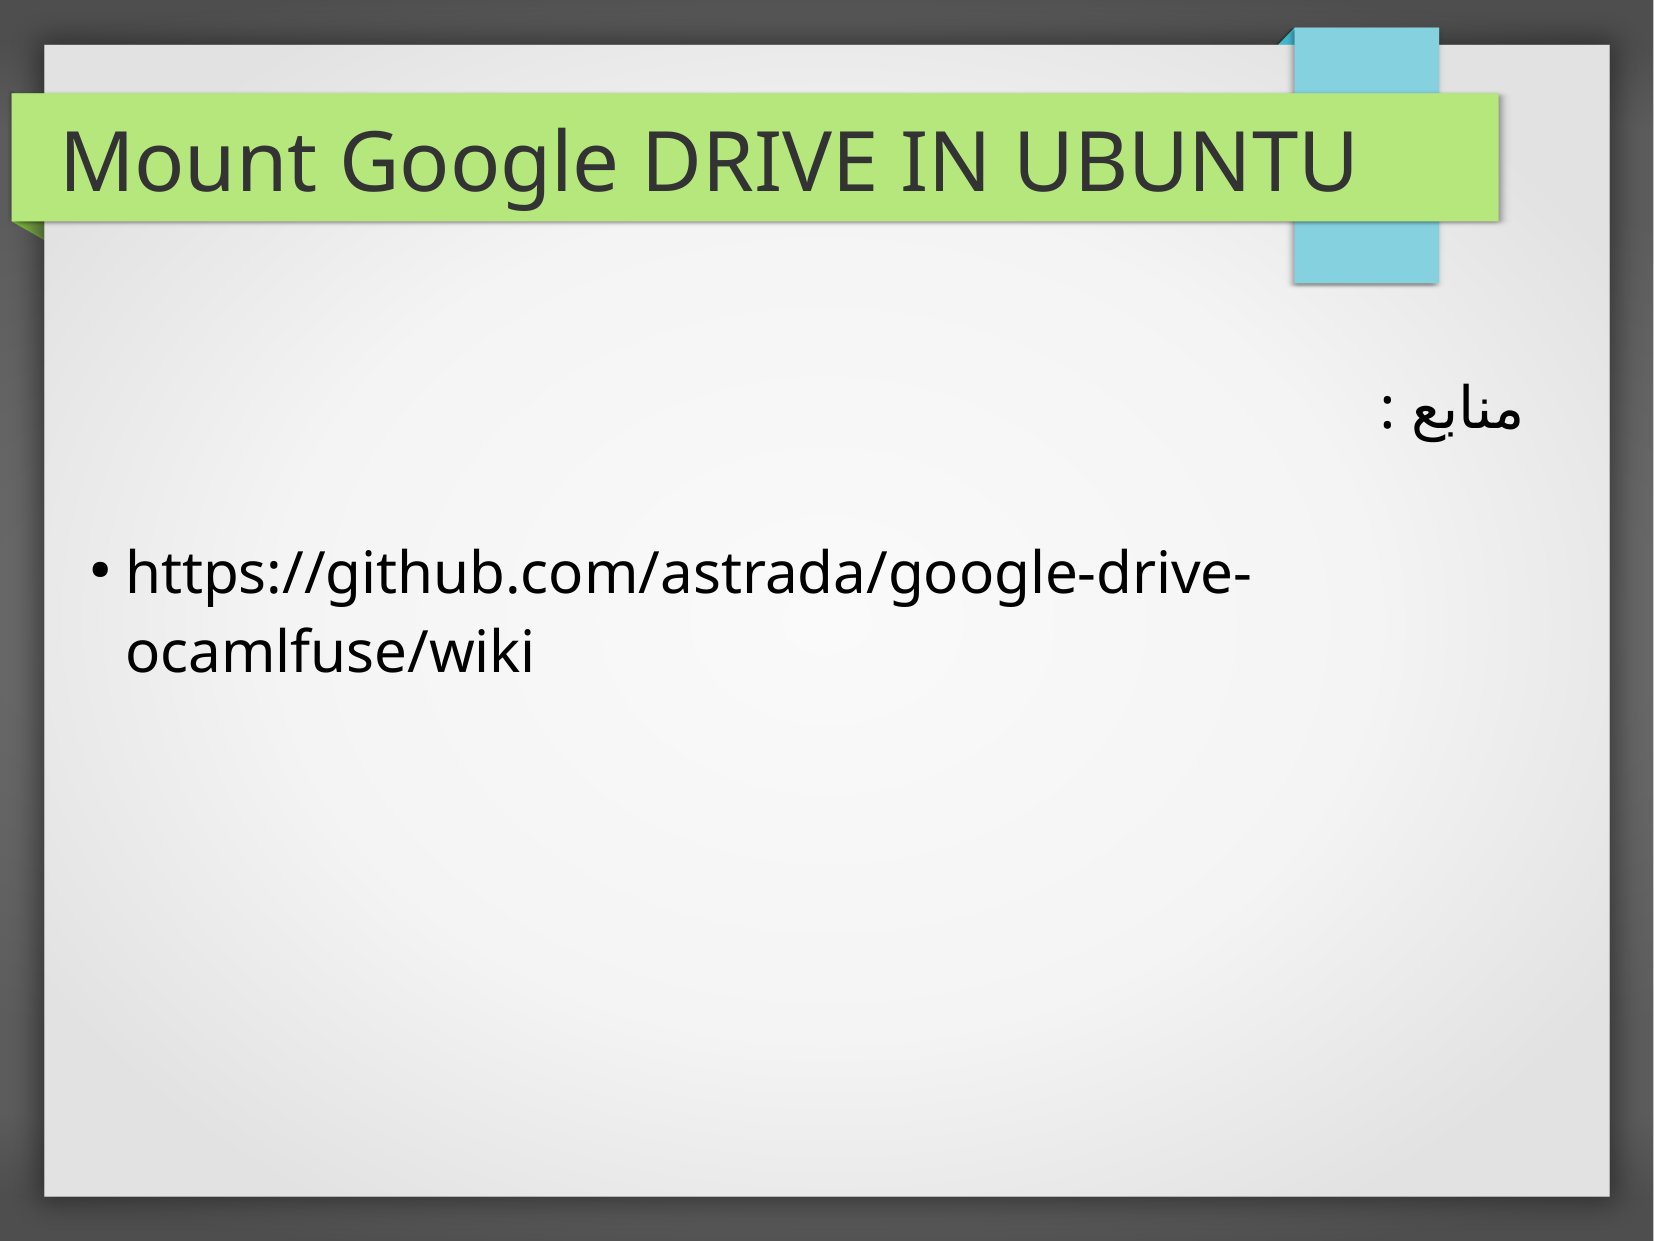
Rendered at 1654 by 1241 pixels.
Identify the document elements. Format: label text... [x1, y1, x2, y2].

picture [0, 0, 1654, 1241]
title Mount Google DRIVE IN UBUNTU [59, 55, 1548, 263]
text_box منابع : https://github.com/astrada/google-drive-ocamlfuse/wiki [75, 368, 1576, 914]
